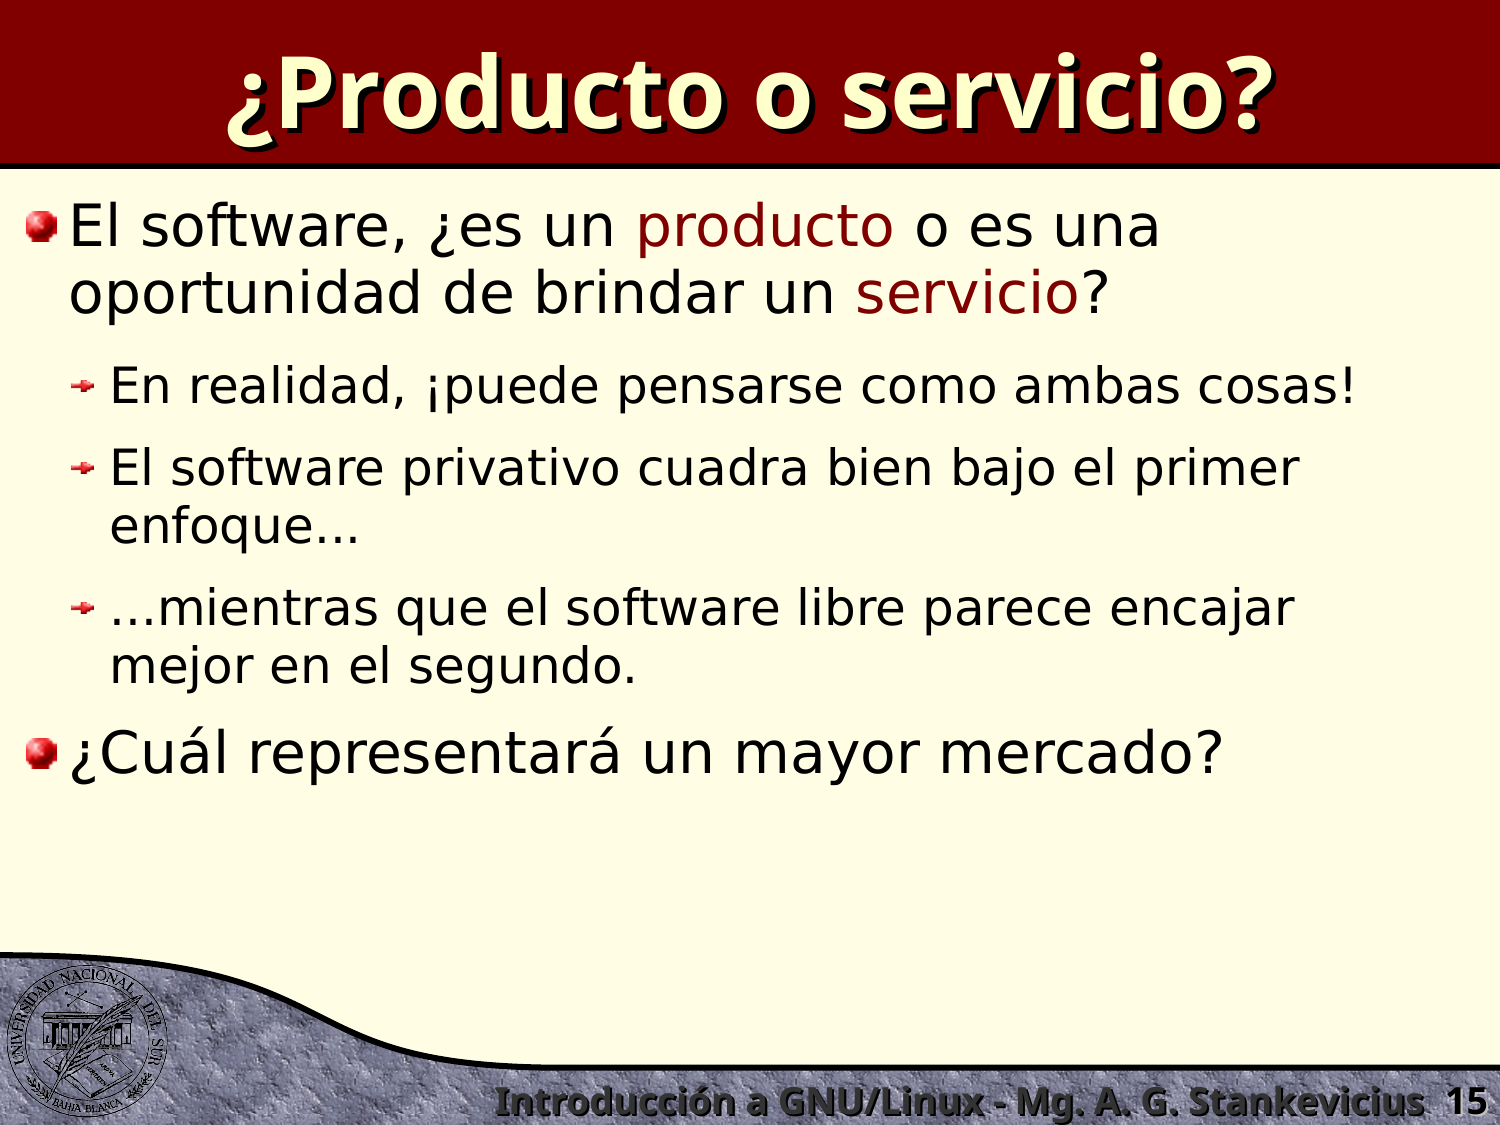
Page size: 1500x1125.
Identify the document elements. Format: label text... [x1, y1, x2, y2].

title ¿Producto o servicio? [15, 12, 1485, 153]
picture [0, 956, 1500, 1125]
list El software, ¿es un producto o es una oportunidad de brindar un servicio? En realidad, ¡puede pensarse como ambas cosas! El software privativo cuadra bien bajo el primer enfoque... ...mientras que el software libre parece encajar mejor en el segundo. ¿Cuál representará un mayor mercado? [11, 192, 1486, 935]
picture [1059, 1100, 1065, 1110]
